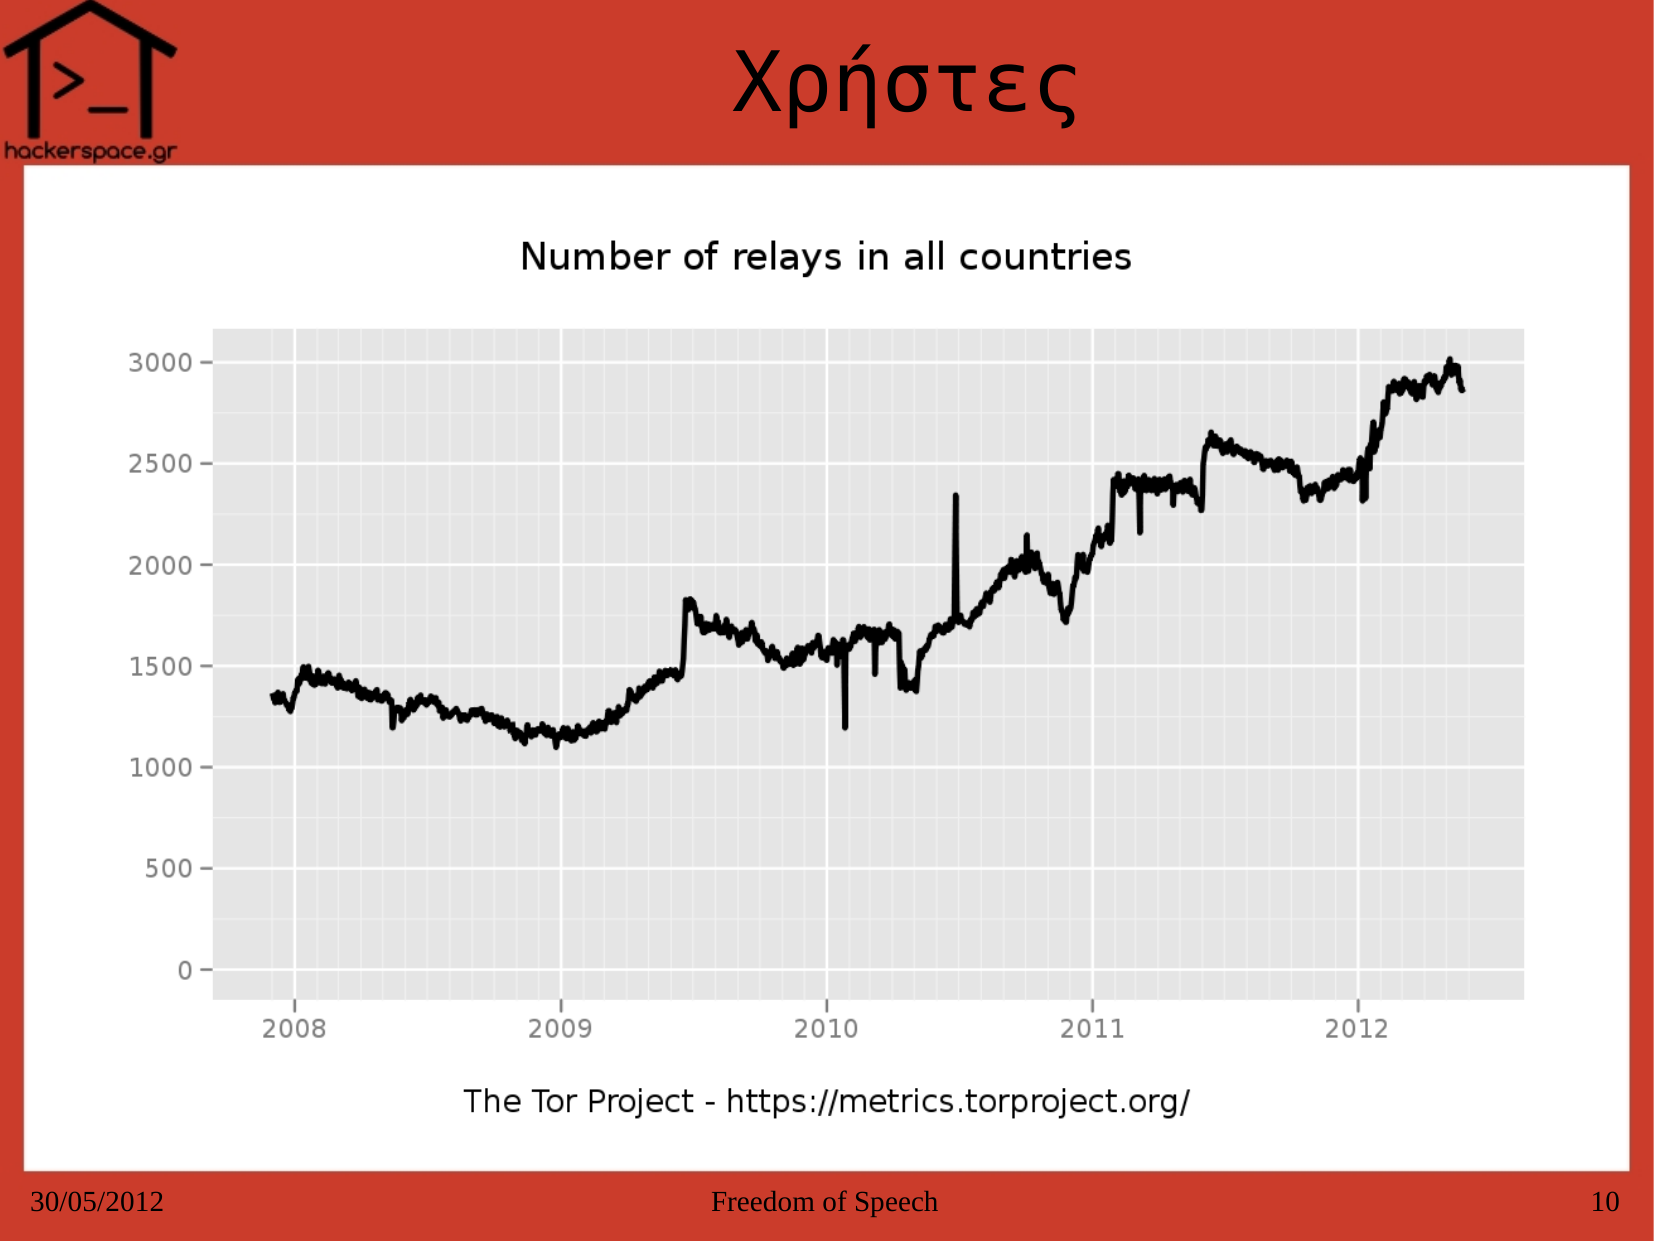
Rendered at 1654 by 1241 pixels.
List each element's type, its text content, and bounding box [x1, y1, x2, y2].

picture [0, 0, 1654, 1241]
title Χρήστες [195, 15, 1621, 151]
